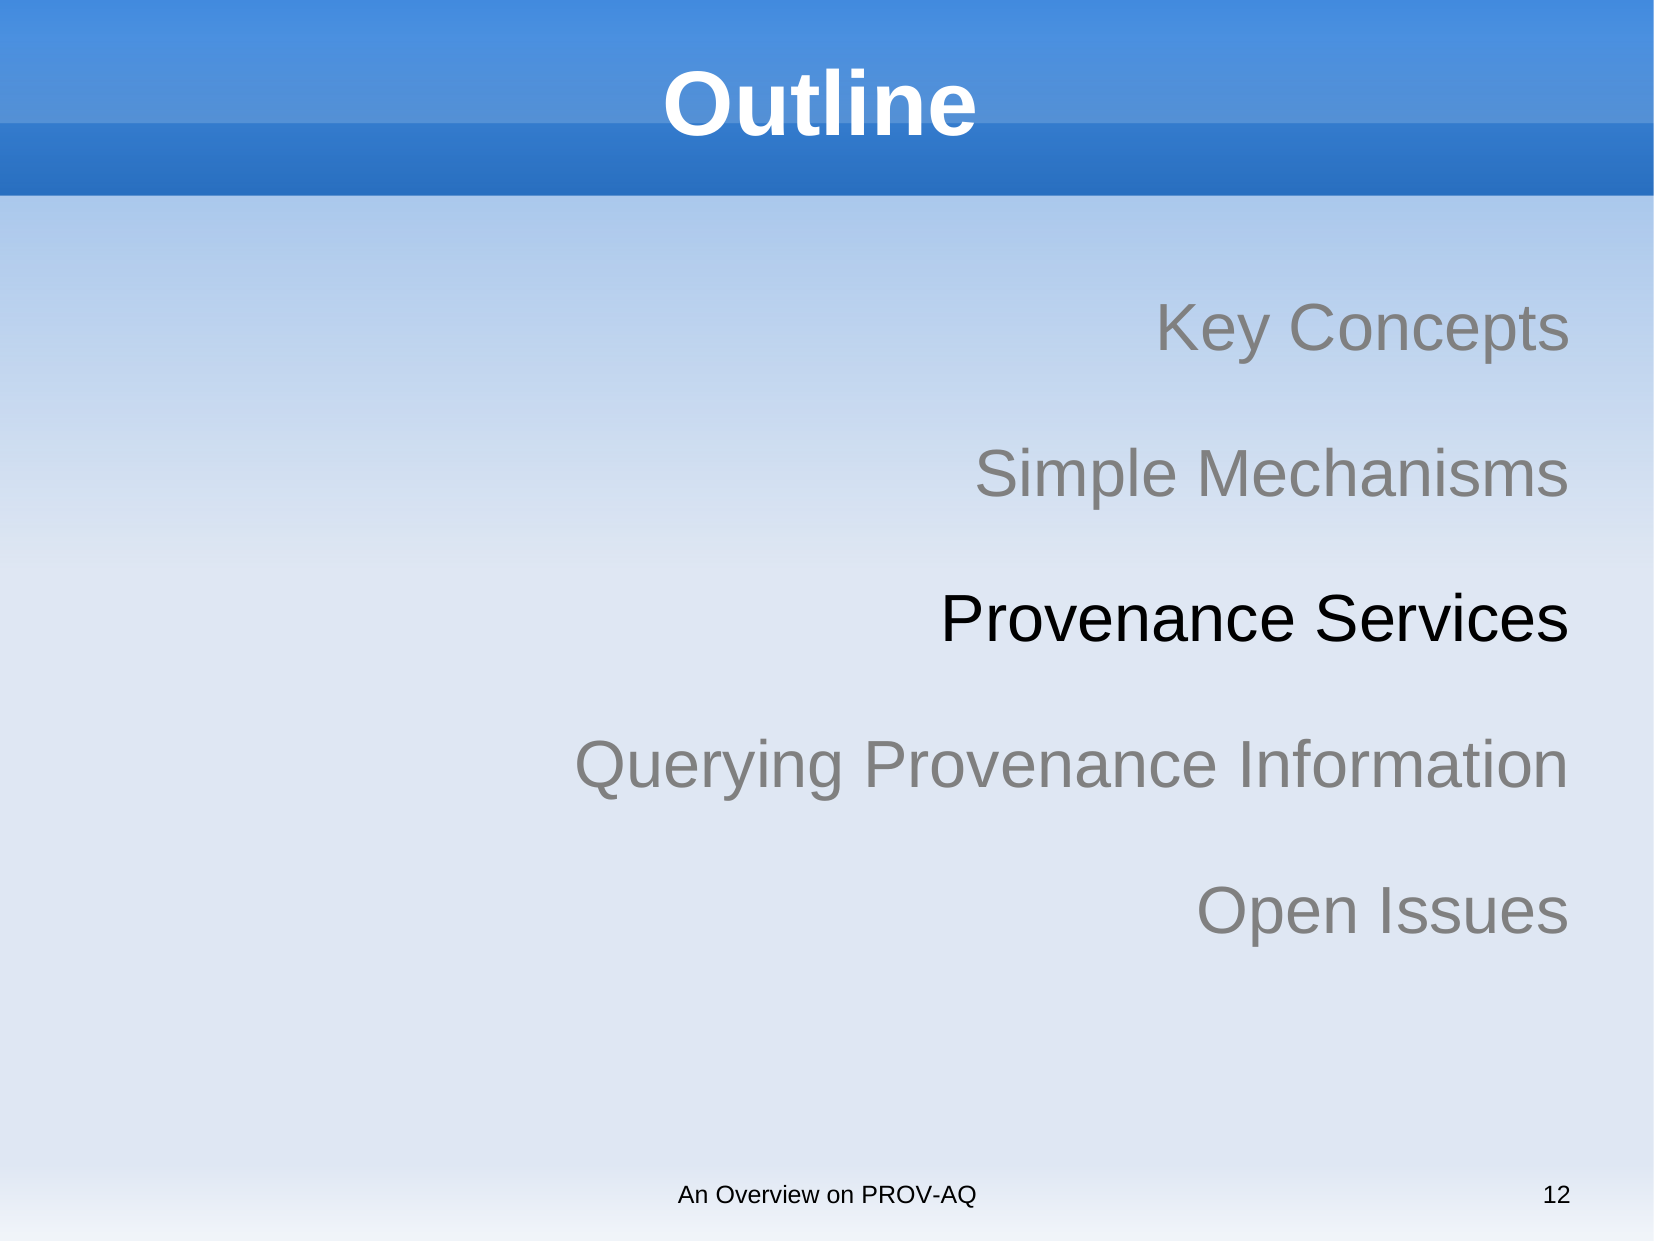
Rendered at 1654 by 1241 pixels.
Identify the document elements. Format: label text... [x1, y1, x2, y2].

picture [0, 0, 1654, 1241]
title Outline [76, 0, 1565, 208]
list Key Concepts Simple Mechanisms Provenance Services Querying Provenance Information Open Issues [82, 290, 1571, 1109]
